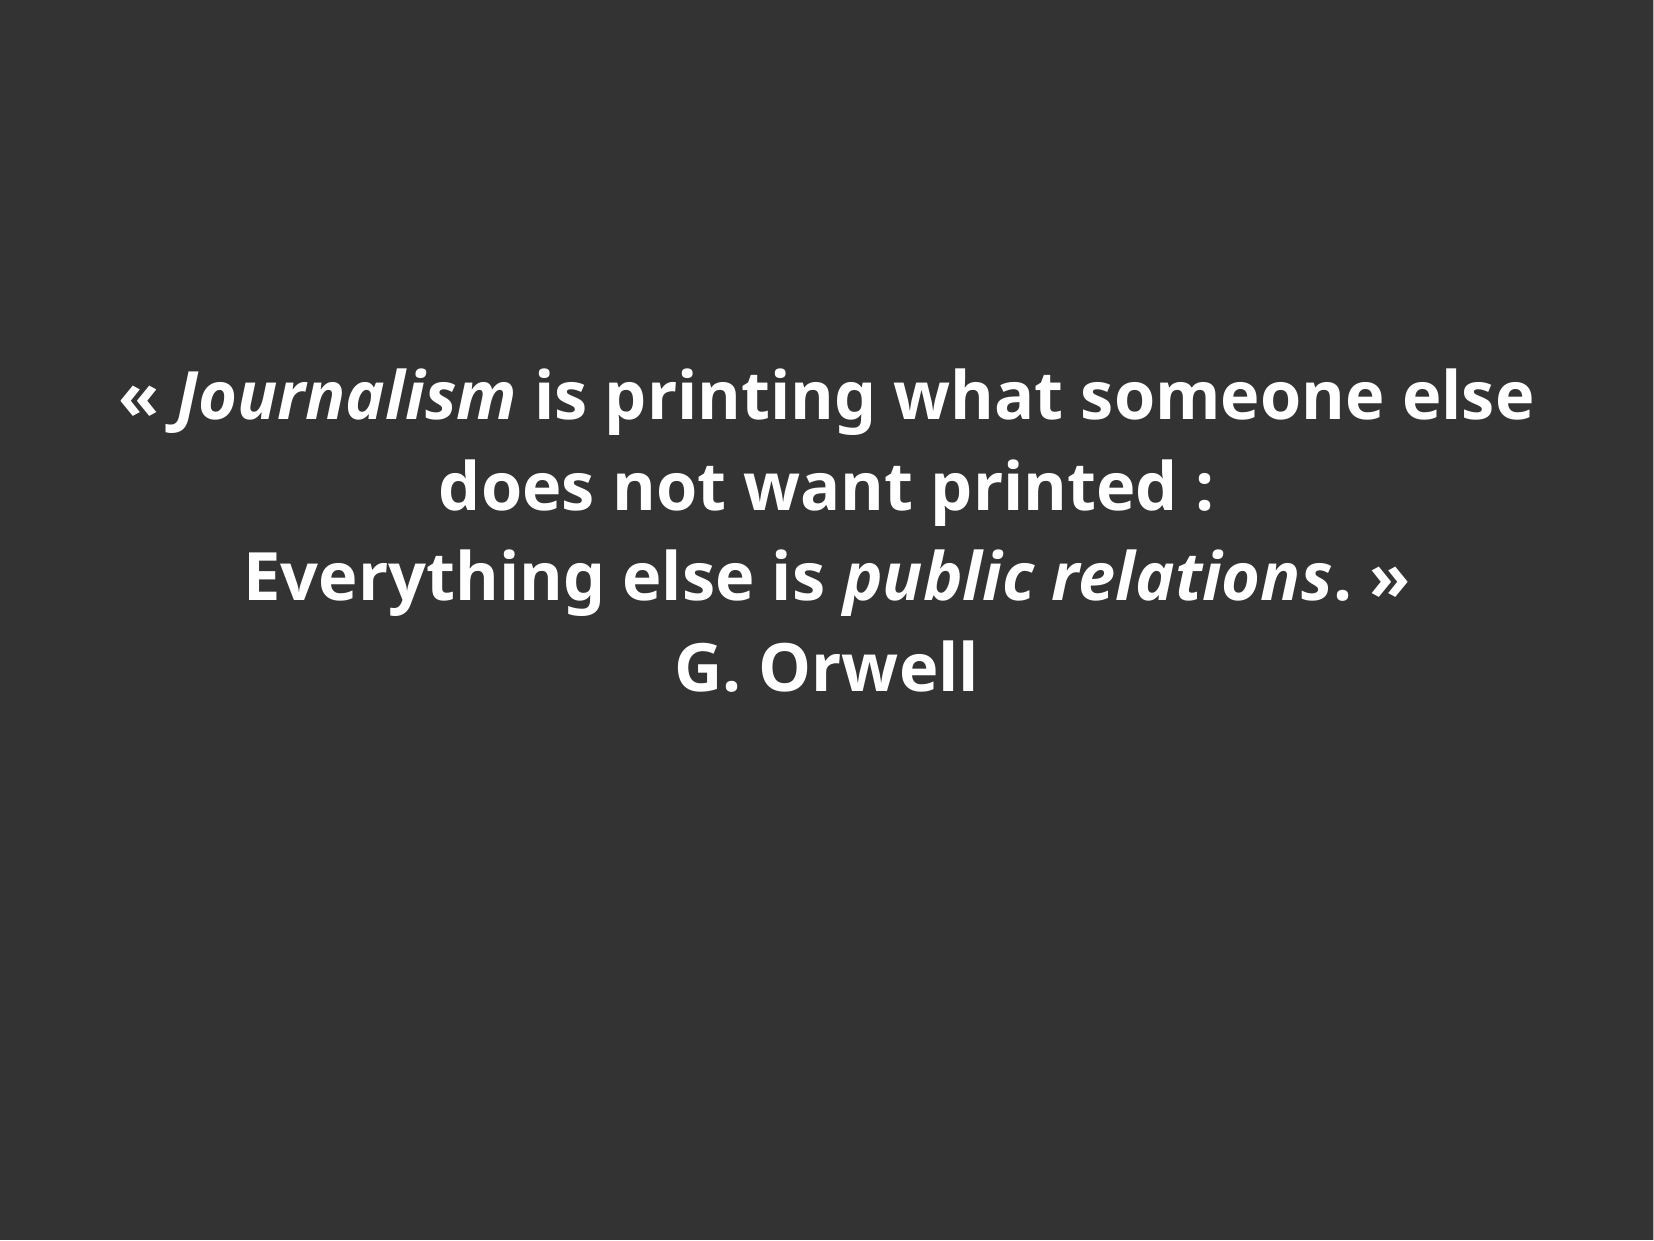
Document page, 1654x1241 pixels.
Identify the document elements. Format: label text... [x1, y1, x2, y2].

subtitle « Journalism is printing what someone else does not want printed : Everything else is public relations. » G. Orwell [82, 49, 1571, 1010]
